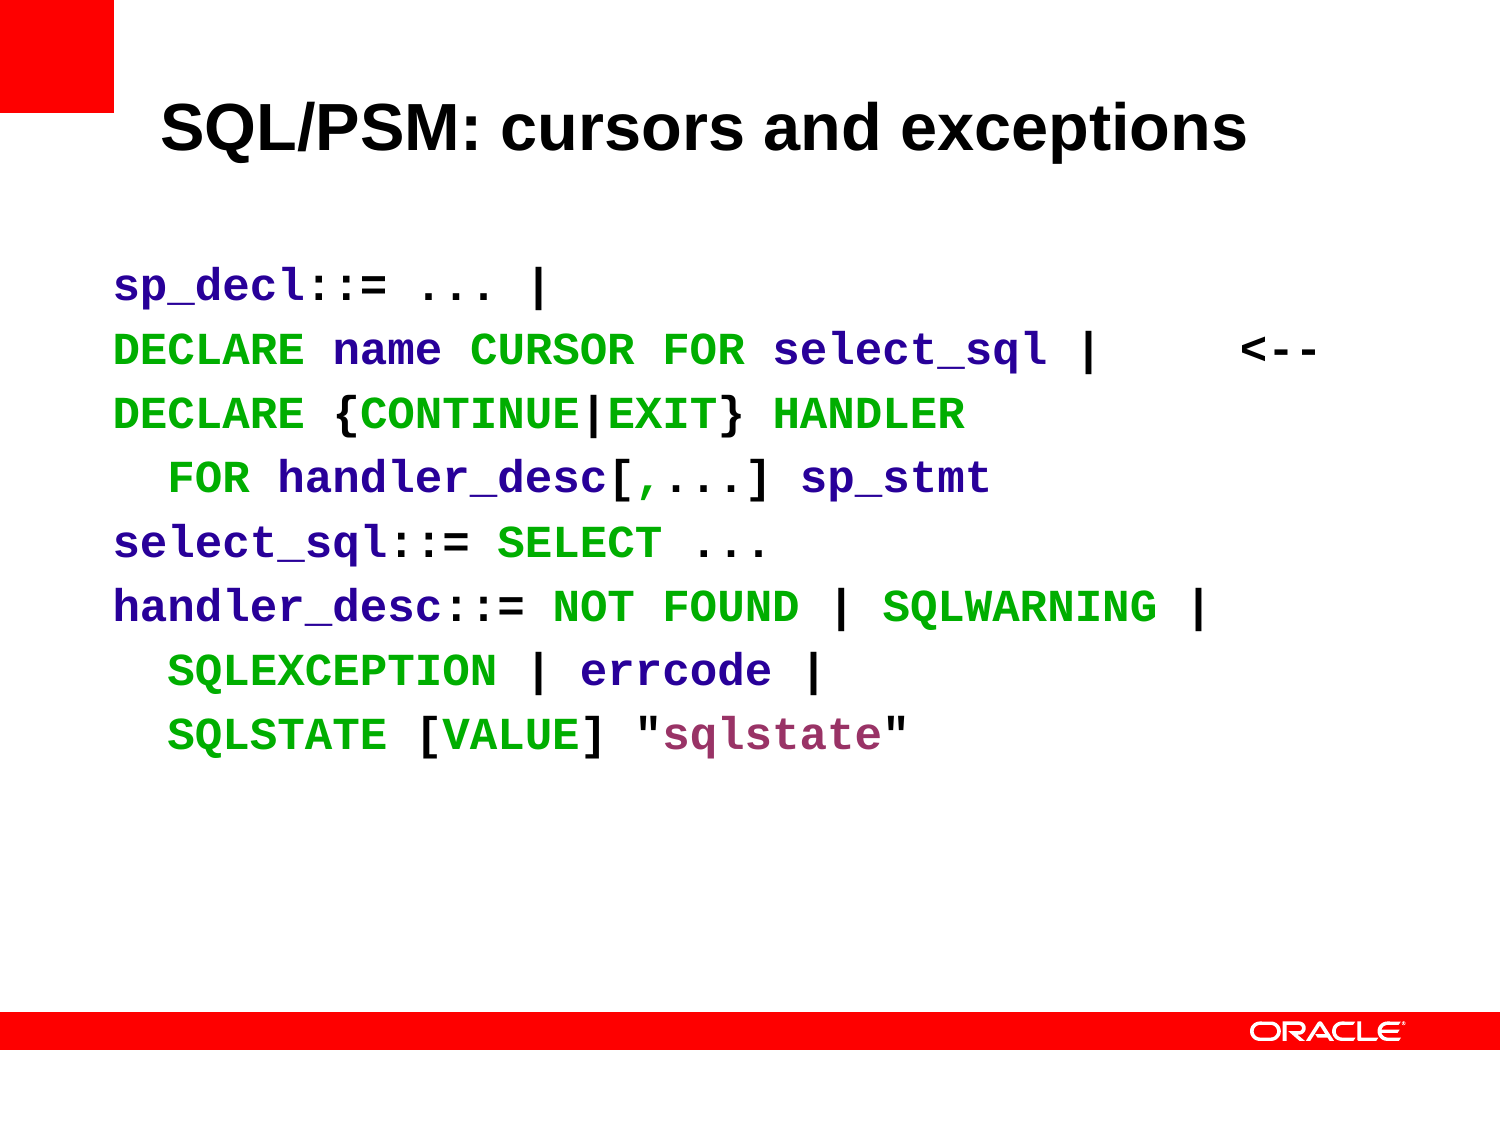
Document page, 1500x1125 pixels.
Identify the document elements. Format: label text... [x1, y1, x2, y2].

title SQL/PSM: cursors and exceptions [145, 49, 1390, 205]
picture [0, 0, 114, 113]
list sp_decl::= ... | DECLARE name CURSOR FOR select_sql | <-- DECLARE {CONTINUE|EXIT} HANDLER FOR handler_desc[,...] sp_stmt select_sql::= SELECT ... handler_desc::= NOT FOUND | SQLWARNING | SQLEXCEPTION | errcode | SQLSTATE [VALUE] "sqlstate" [112, 262, 1349, 1005]
picture [0, 1012, 1500, 1050]
